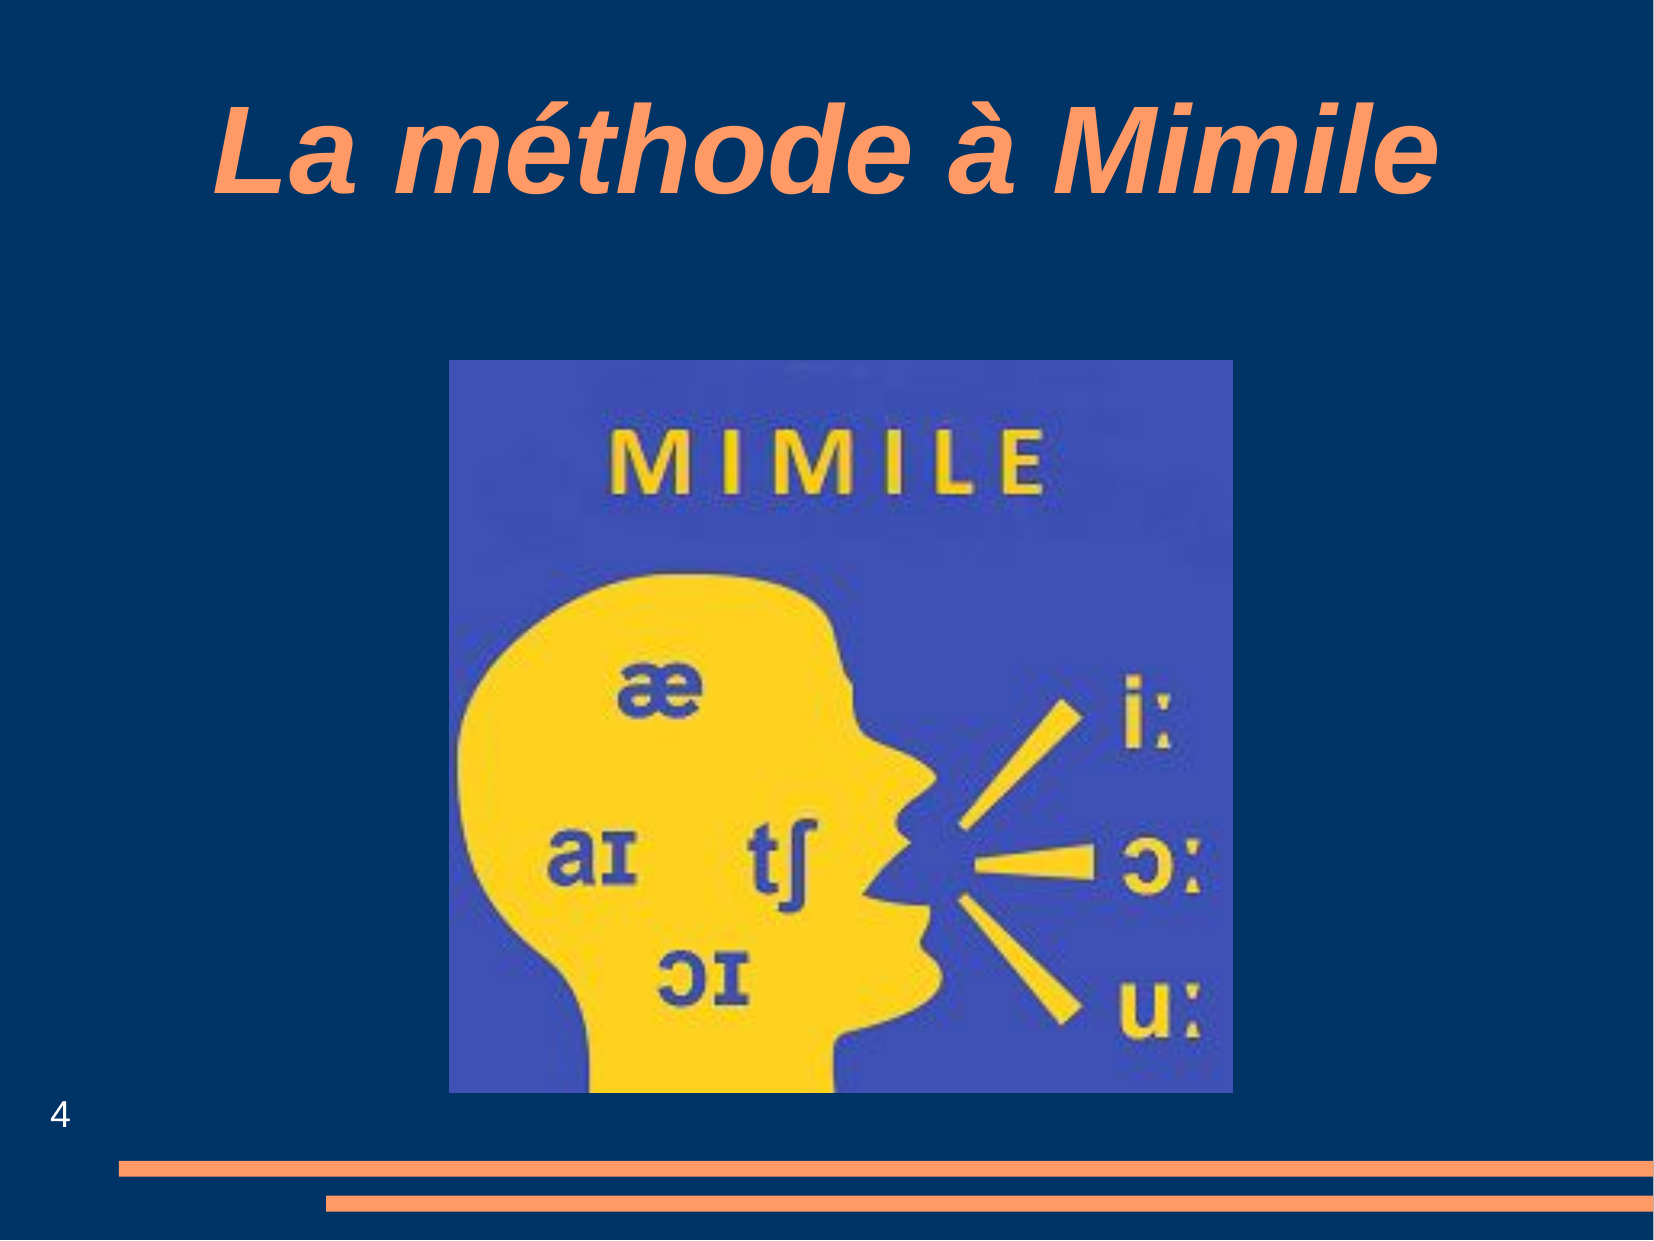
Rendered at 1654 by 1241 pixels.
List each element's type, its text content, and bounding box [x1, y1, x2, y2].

picture [449, 360, 1233, 1093]
title La méthode à Mimile [121, 46, 1534, 254]
